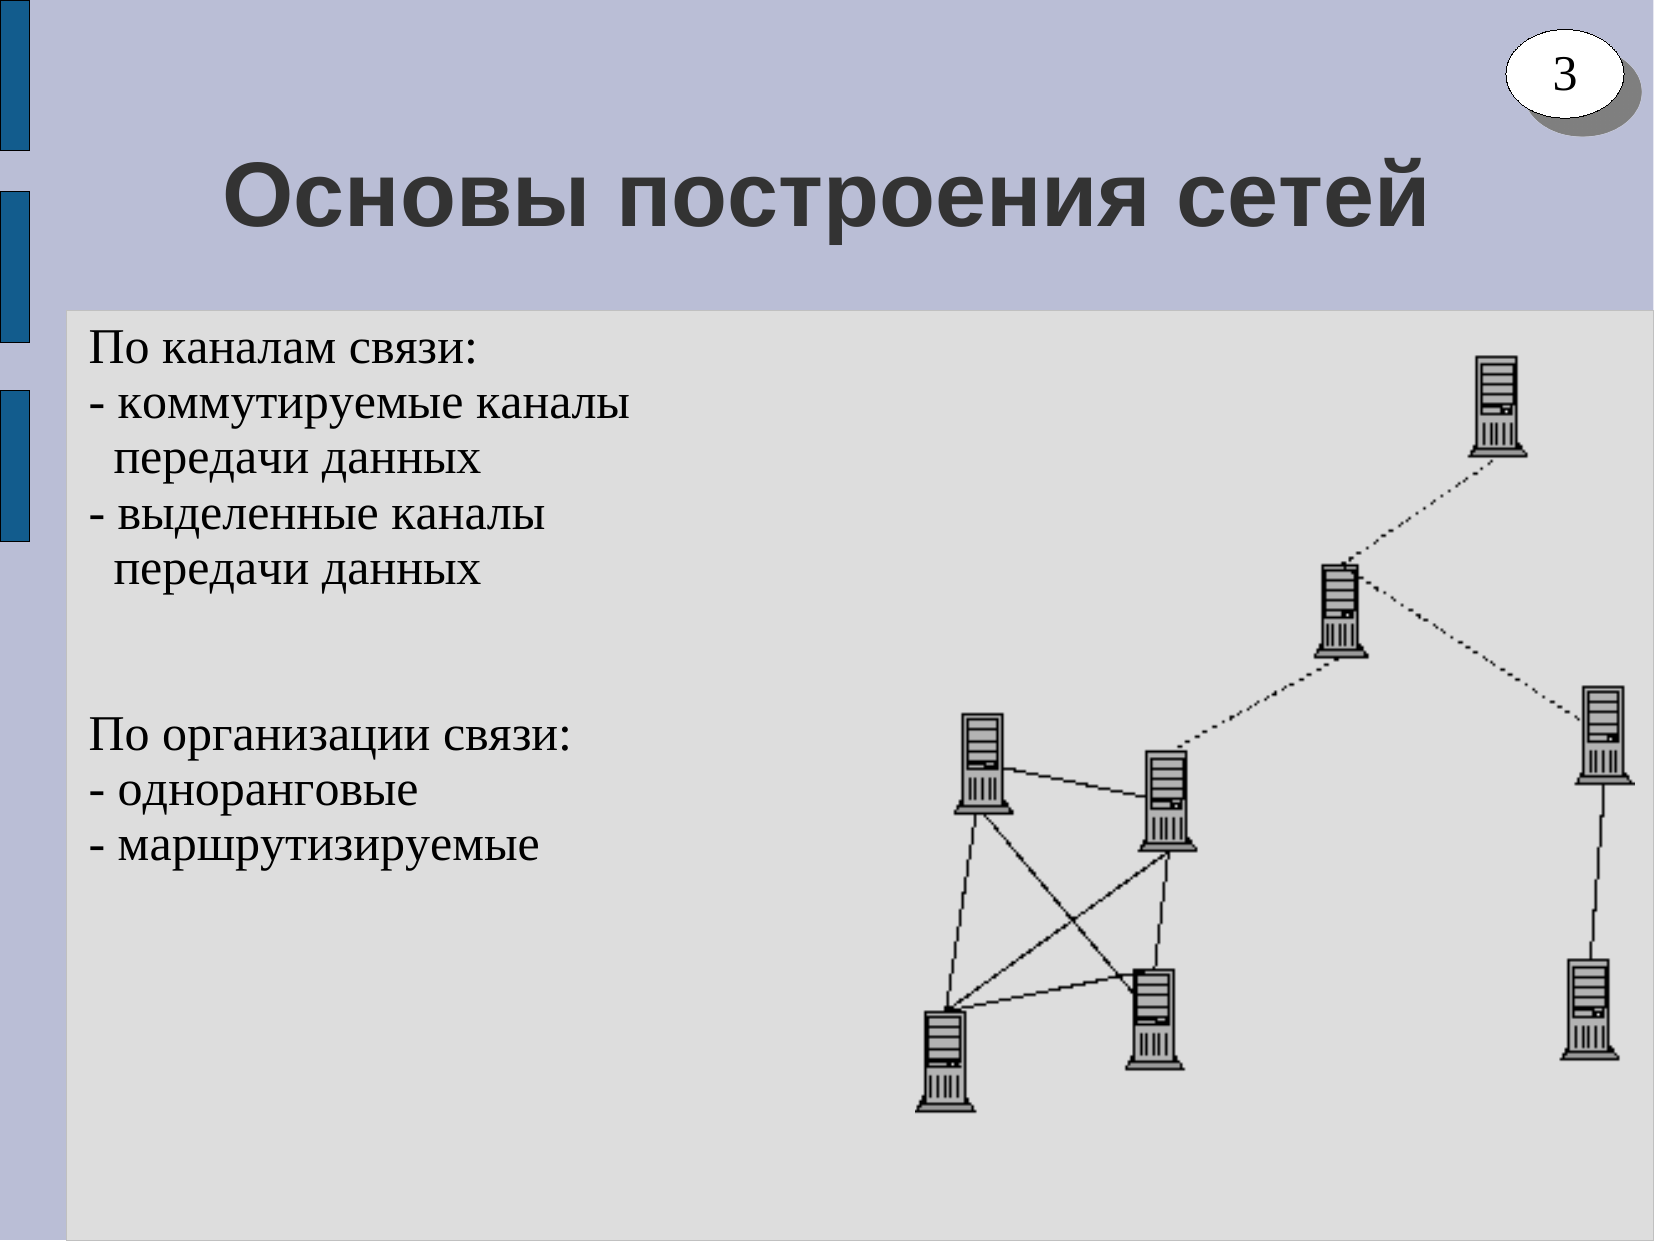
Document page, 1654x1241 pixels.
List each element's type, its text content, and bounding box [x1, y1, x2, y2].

text_box По каналам связи: - коммутируемые каналы передачи данных - выделенные каналы передачи данных По организации связи: - одноранговые - маршрутизируемые [88, 318, 827, 1221]
title Основы построения сетей [121, 91, 1534, 299]
text_box 3 [1505, 29, 1625, 119]
picture [915, 354, 1635, 1158]
